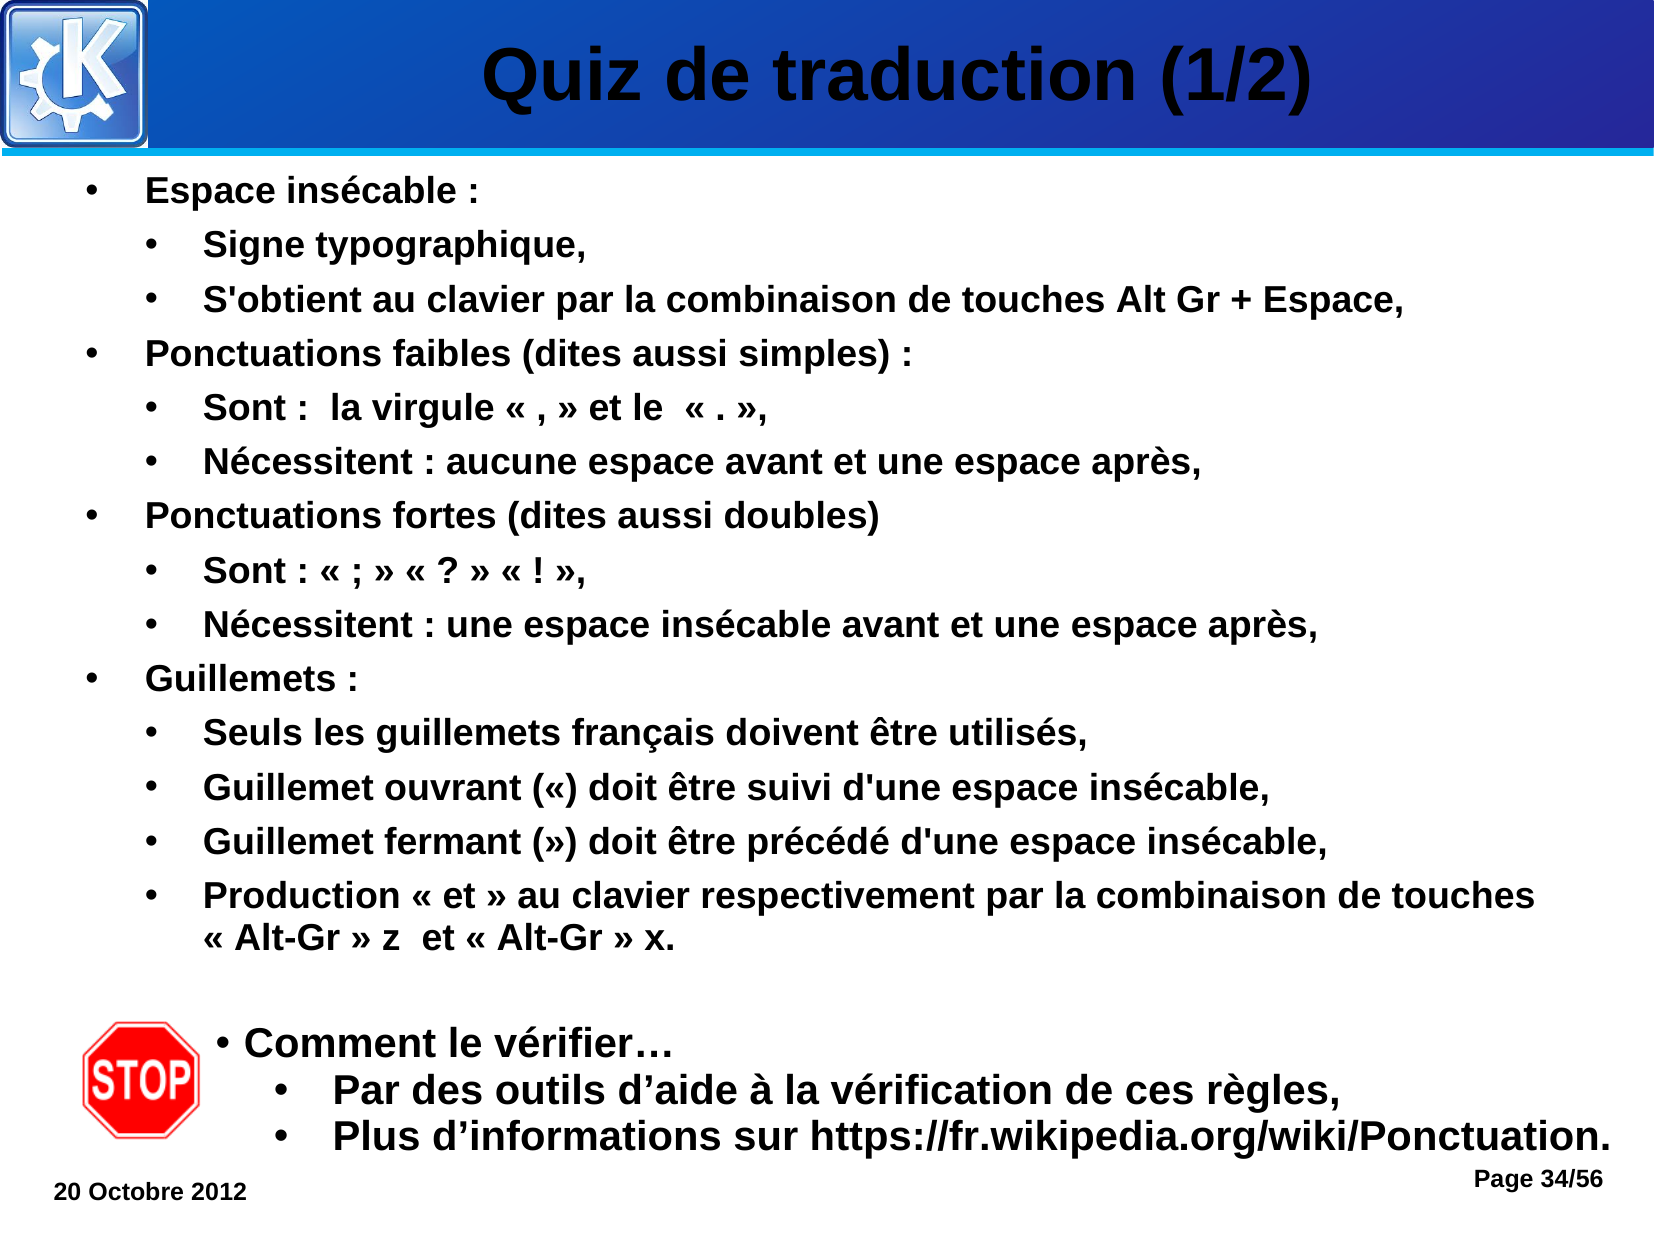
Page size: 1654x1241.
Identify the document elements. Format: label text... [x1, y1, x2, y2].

picture [82, 1021, 200, 1140]
picture [0, 0, 141, 148]
text_box Comment le vérifier… Par des outils d’aide à la vérification de ces règles, Plus d’informations sur https://fr.wikipedia.org/wiki/Ponctuation. [200, 1009, 1654, 1164]
text_box Quiz de traduction (1/2) [141, 0, 1654, 148]
text_box Espace insécable : Signe typographique, S'obtient au clavier par la combinaison de touches Alt Gr + Espace, Ponctuations faibles (dites aussi simples) : Sont : la virgule « , » et le « . », Nécessitent : aucune espace avant et une espace après, Ponctuations fortes (dites aussi doubles) Sont : « ; » « ? » « ! », Nécessitent : une espace insécable avant et une espace après, Guillemets : Seuls les guillemets français doivent être utilisés, Guillemet ouvrant («) doit être suivi d'une espace insécable, Guillemet fermant (») doit être précédé d'une espace insécable, Production « et » au clavier respectivement par la combinaison de touches « Alt-Gr » z et « Alt-Gr » x. [70, 159, 1619, 1034]
